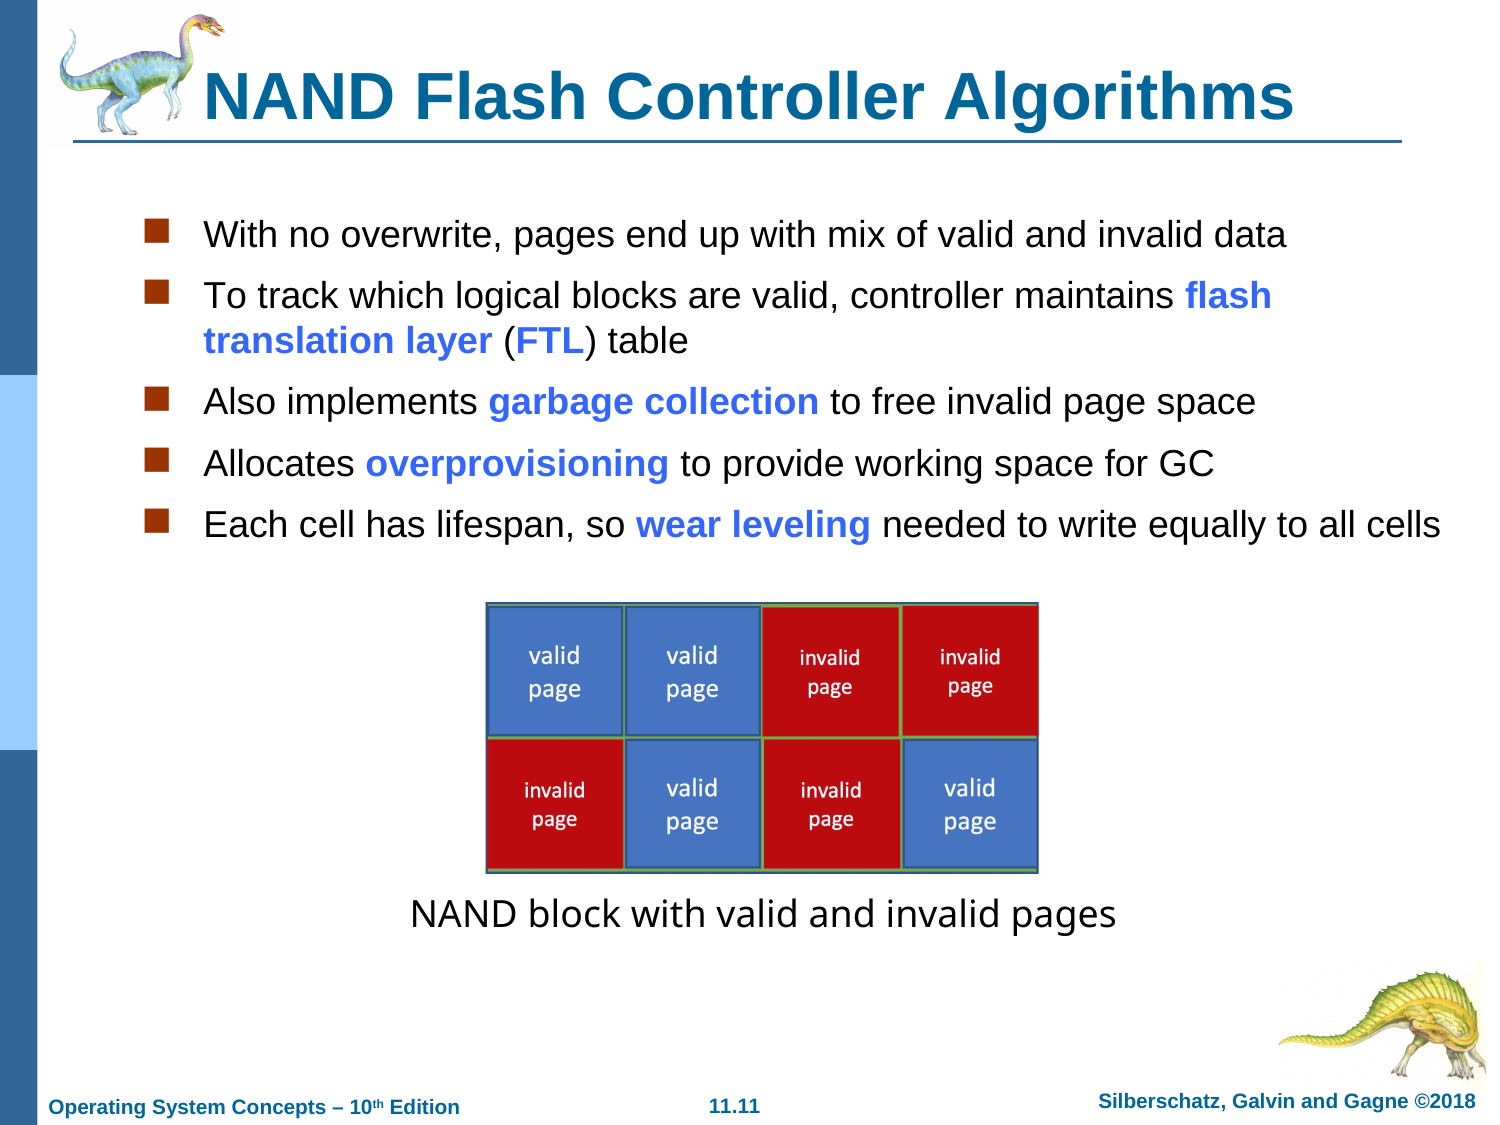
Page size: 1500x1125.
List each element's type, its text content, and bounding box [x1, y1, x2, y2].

picture [1415, 1093, 1423, 1098]
picture [1275, 959, 1486, 1090]
text_box NAND block with valid and invalid pages [394, 881, 1406, 943]
title NAND Flash Controller Algorithms [75, 45, 1426, 141]
picture [46, 0, 243, 149]
picture [479, 595, 1046, 880]
list With no overwrite, pages end up with mix of valid and invalid data To track which logical blocks are valid, controller maintains flash translation layer (FTL) table Also implements garbage collection to free invalid page space Allocates overprovisioning to provide working space for GC Each cell has lifespan, so wear leveling needed to write equally to all cells [132, 202, 1483, 946]
